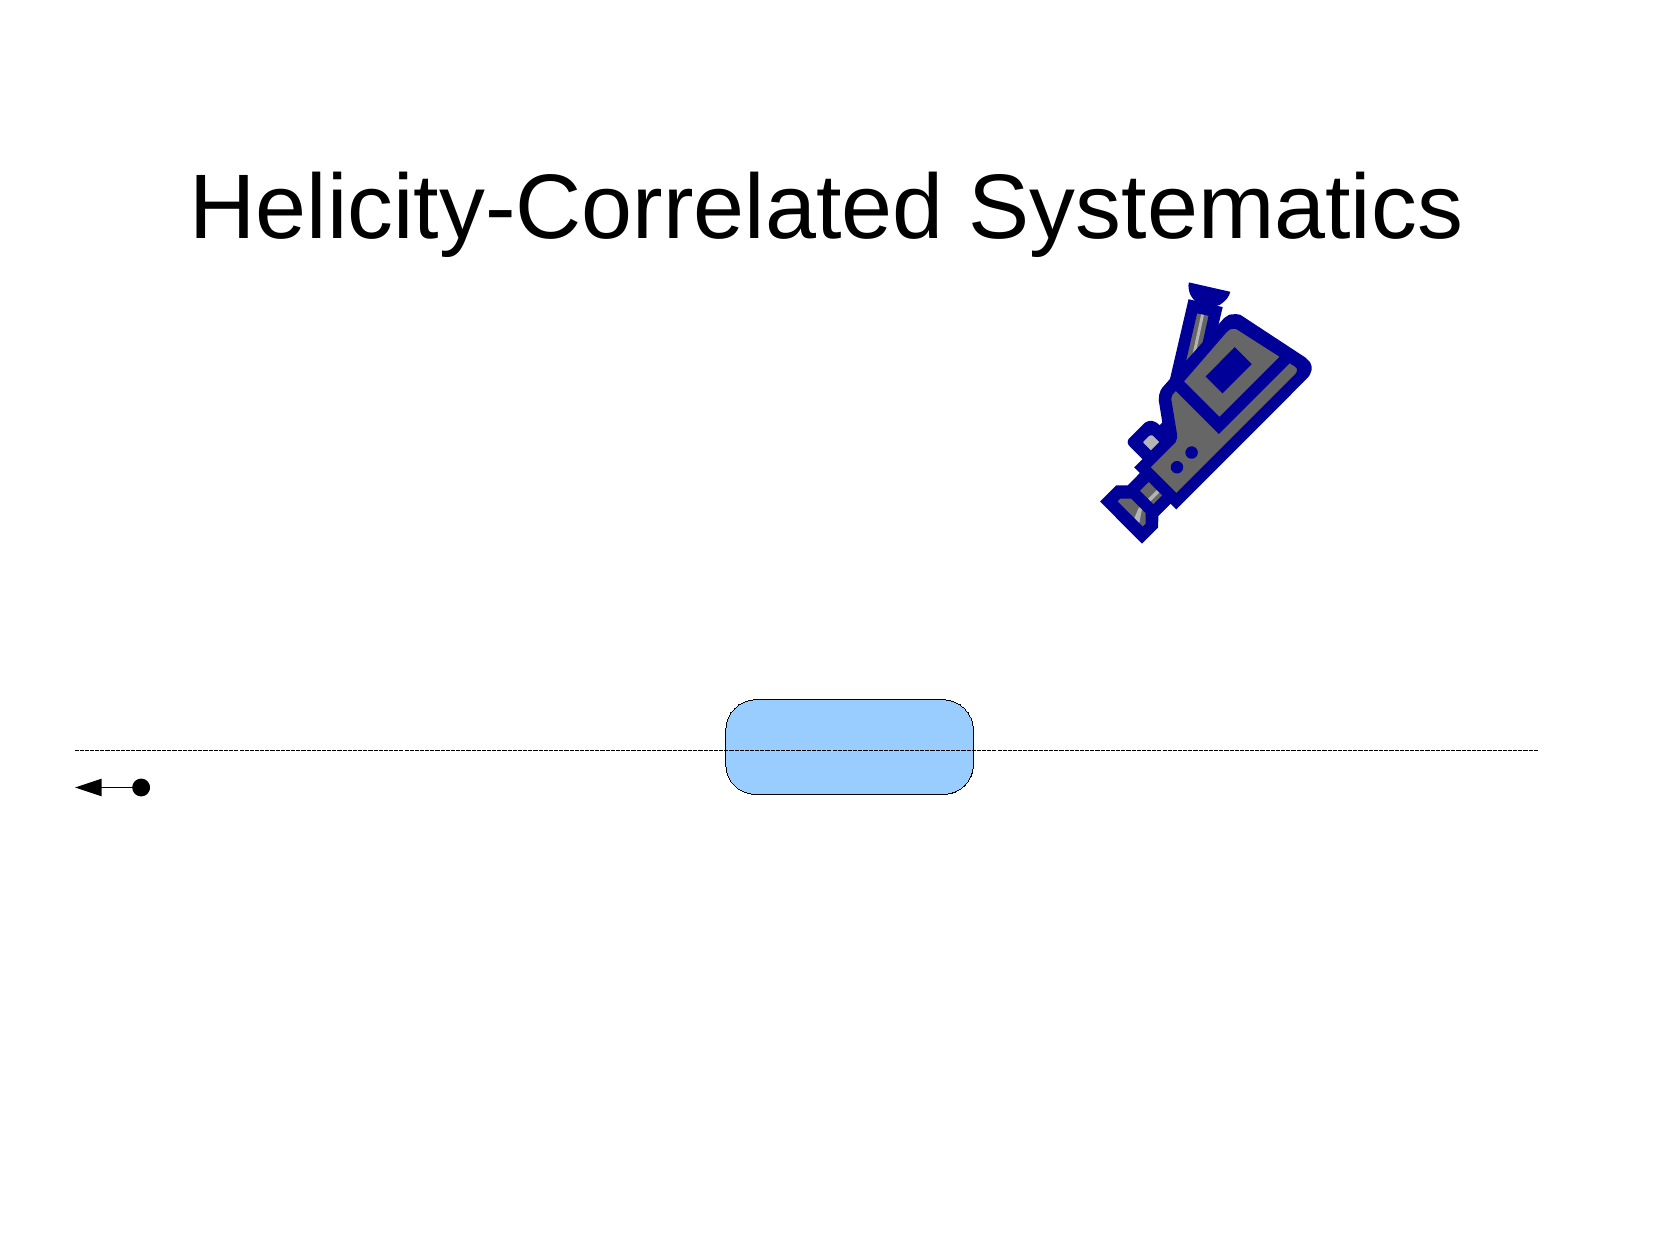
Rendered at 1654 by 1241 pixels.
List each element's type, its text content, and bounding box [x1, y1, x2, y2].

picture [1033, 259, 1320, 545]
title Helicity-Correlated Systematics [121, 102, 1534, 311]
text_box [725, 699, 974, 795]
